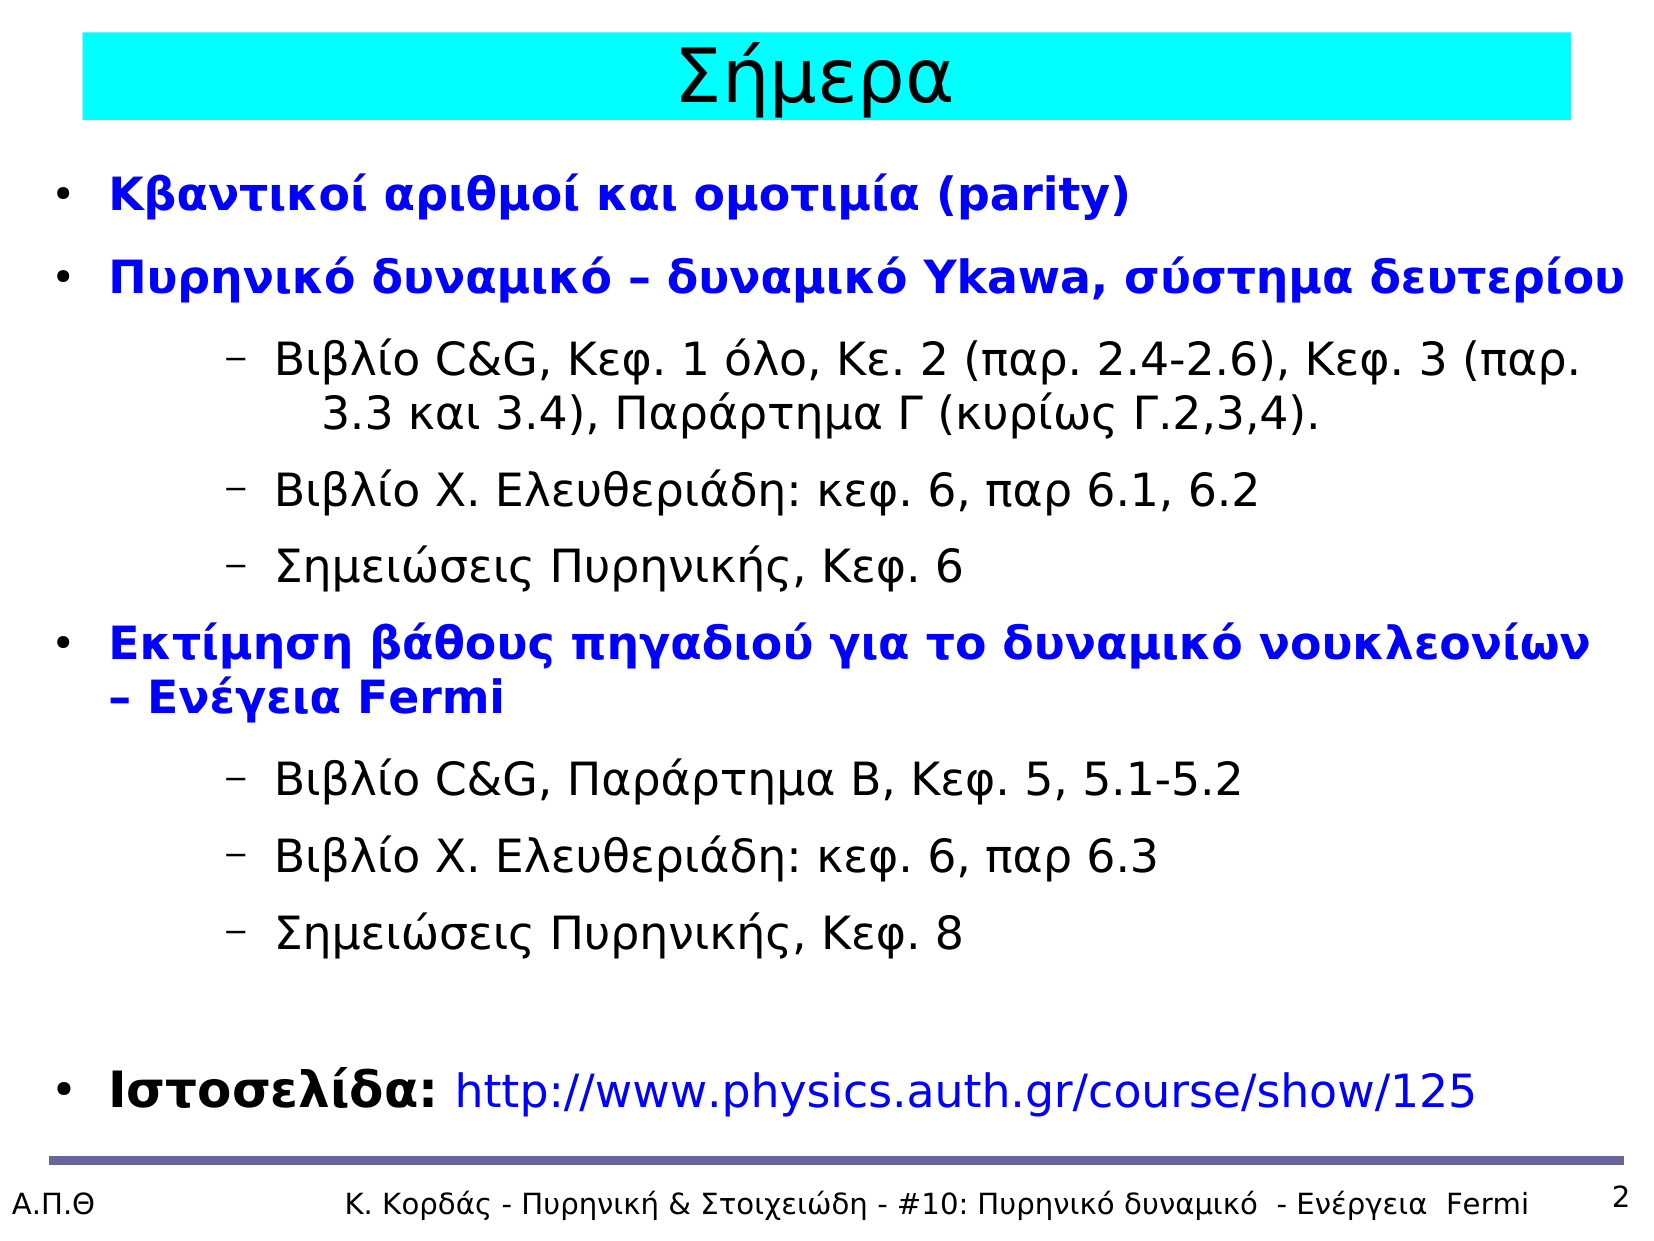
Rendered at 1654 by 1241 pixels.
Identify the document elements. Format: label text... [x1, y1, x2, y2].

list Κβαντικοί αριθμοί και ομοτιμία (parity) Πυρηνικό δυναμικό – δυναμικό Ykawa, σύστημα δευτερίου Βιβλίο C&G, Κεφ. 1 όλο, Κε. 2 (παρ. 2.4-2.6), Κεφ. 3 (παρ. 3.3 και 3.4), Παράρτημα Γ (κυρίως Γ.2,3,4). Βιβλίο Χ. Ελευθεριάδη: κεφ. 6, παρ 6.1, 6.2 Σημειώσεις Πυρηνικής, Κεφ. 6 Εκτίμηση βάθους πηγαδιού για το δυναμικό νουκλεονίων – Ενέγεια Fermi Βιβλίο C&G, Παράρτημα Β, Κεφ. 5, 5.1-5.2 Βιβλίο Χ. Ελευθεριάδη: κεφ. 6, παρ 6.3 Σημειώσεις Πυρηνικής, Κεφ. 8 Ιστοσελίδα: http://www.physics.auth.gr/course/show/125 [37, 167, 1631, 1130]
title Σήμερα [82, 32, 1571, 120]
